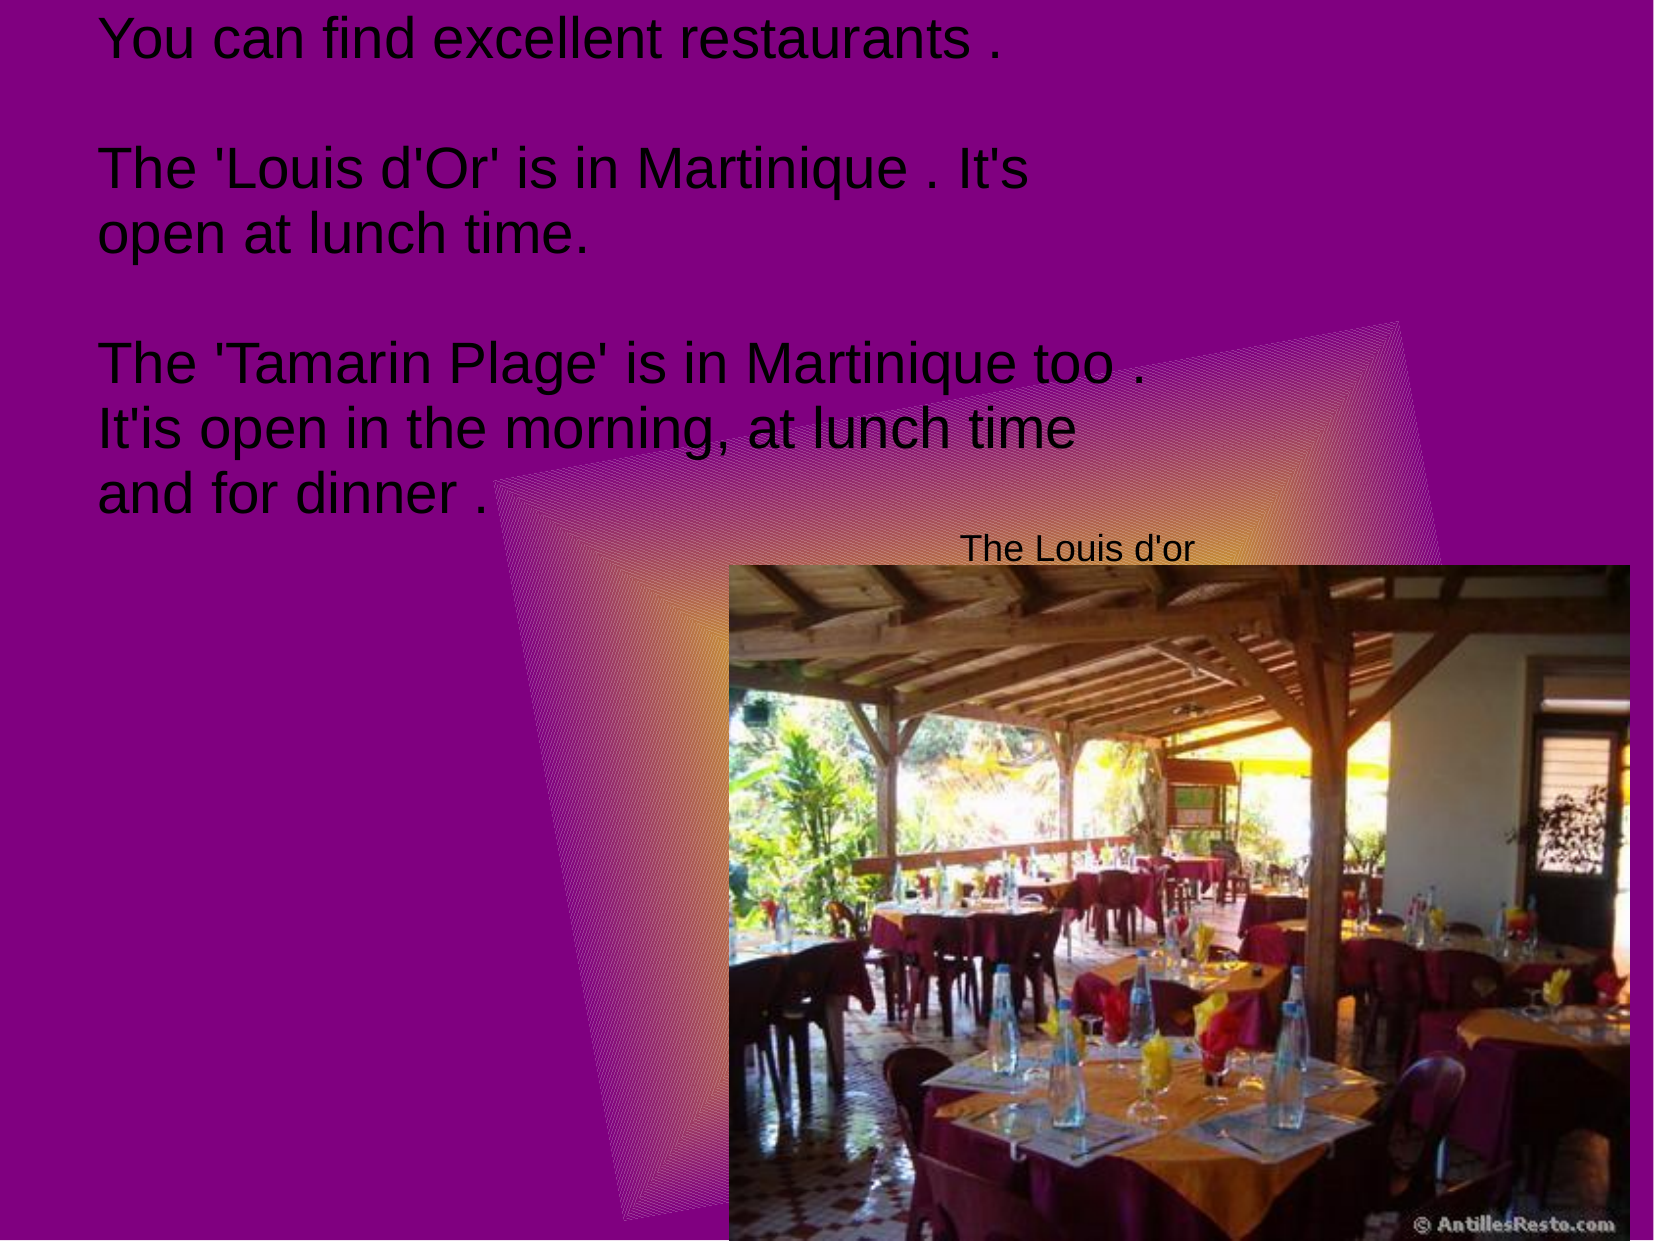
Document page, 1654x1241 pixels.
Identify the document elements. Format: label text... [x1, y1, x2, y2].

text_box You can find excellent restaurants . The 'Louis d'Or' is in Martinique . It's open at lunch time. The 'Tamarin Plage' is in Martinique too . It'is open in the morning, at lunch time and for dinner . [82, 0, 1182, 532]
picture [729, 565, 1630, 1241]
text_box The Louis d'or [944, 519, 1359, 577]
